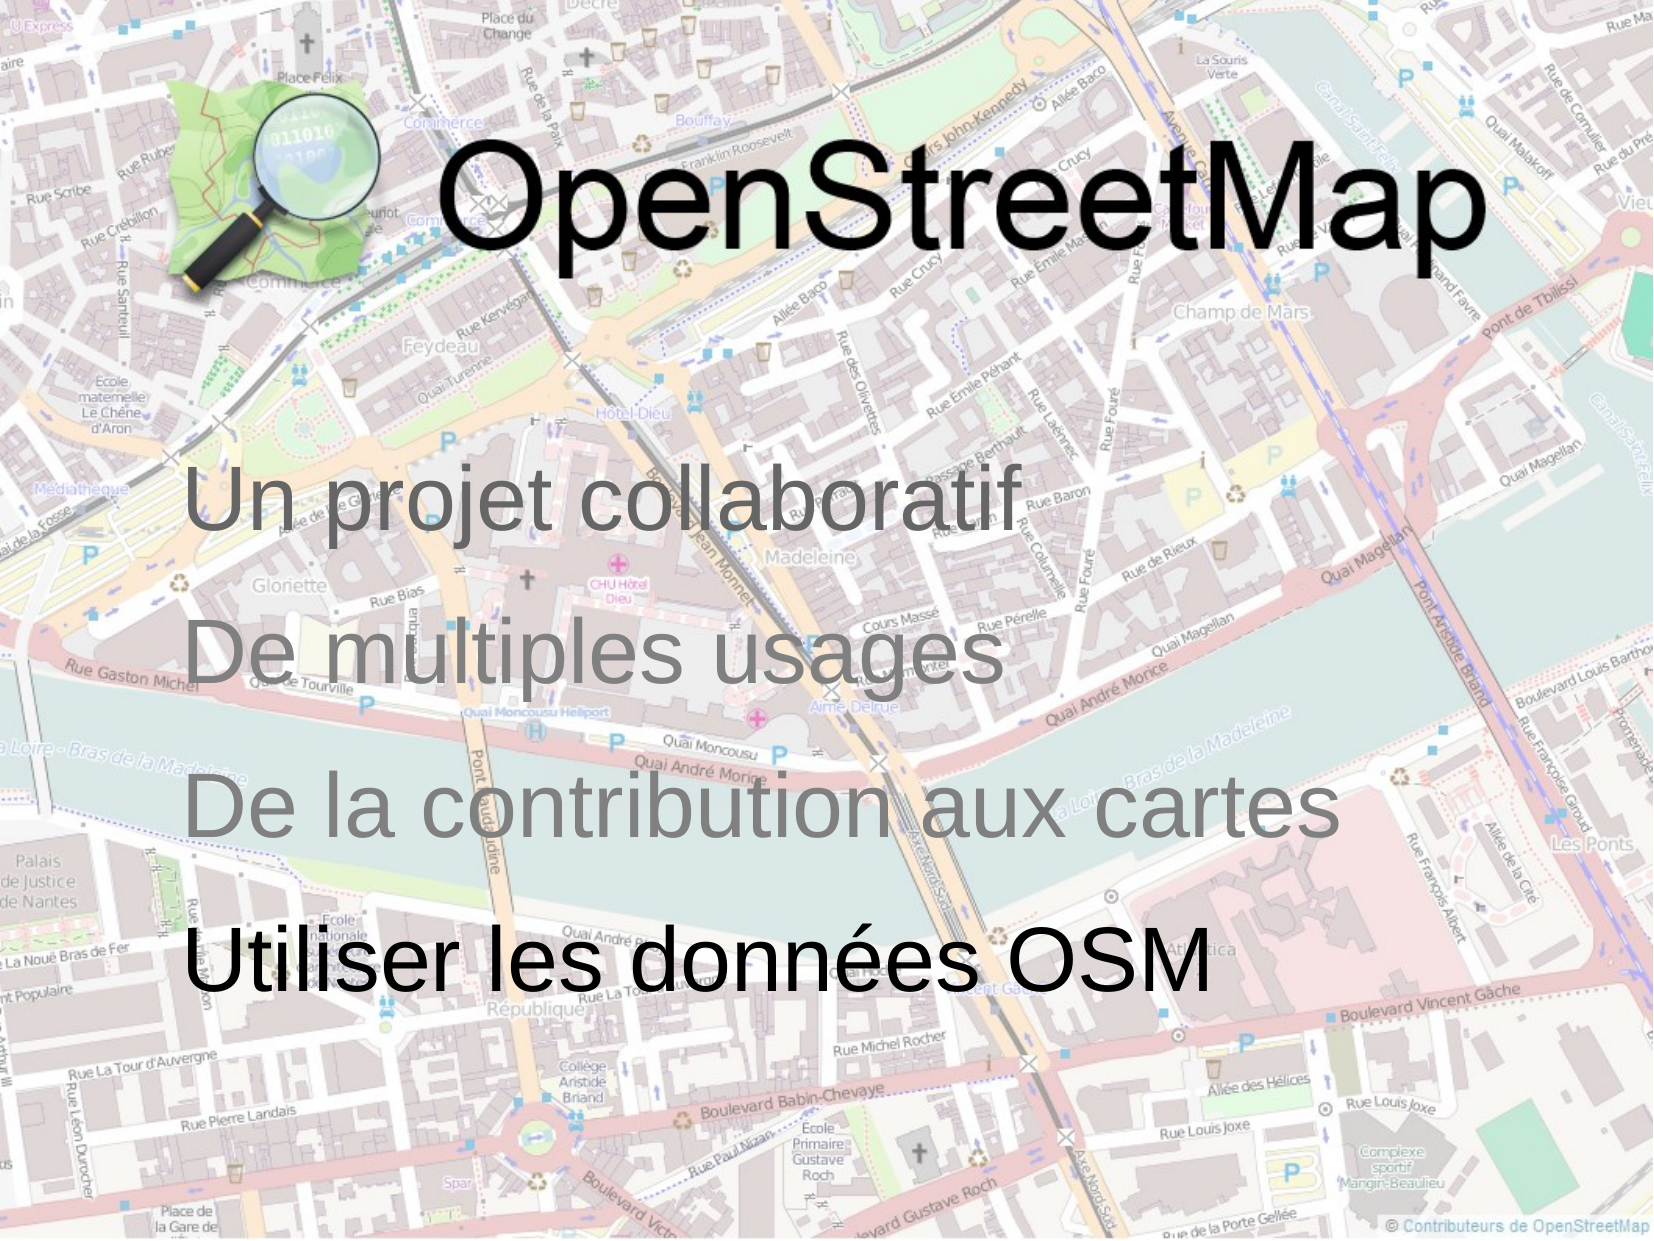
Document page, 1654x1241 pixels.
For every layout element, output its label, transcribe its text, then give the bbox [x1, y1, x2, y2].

text_box Un projet collaboratif De multiples usages De la contribution aux cartes Utiliser les données OSM [166, 388, 1503, 1156]
picture [0, 0, 1653, 1240]
